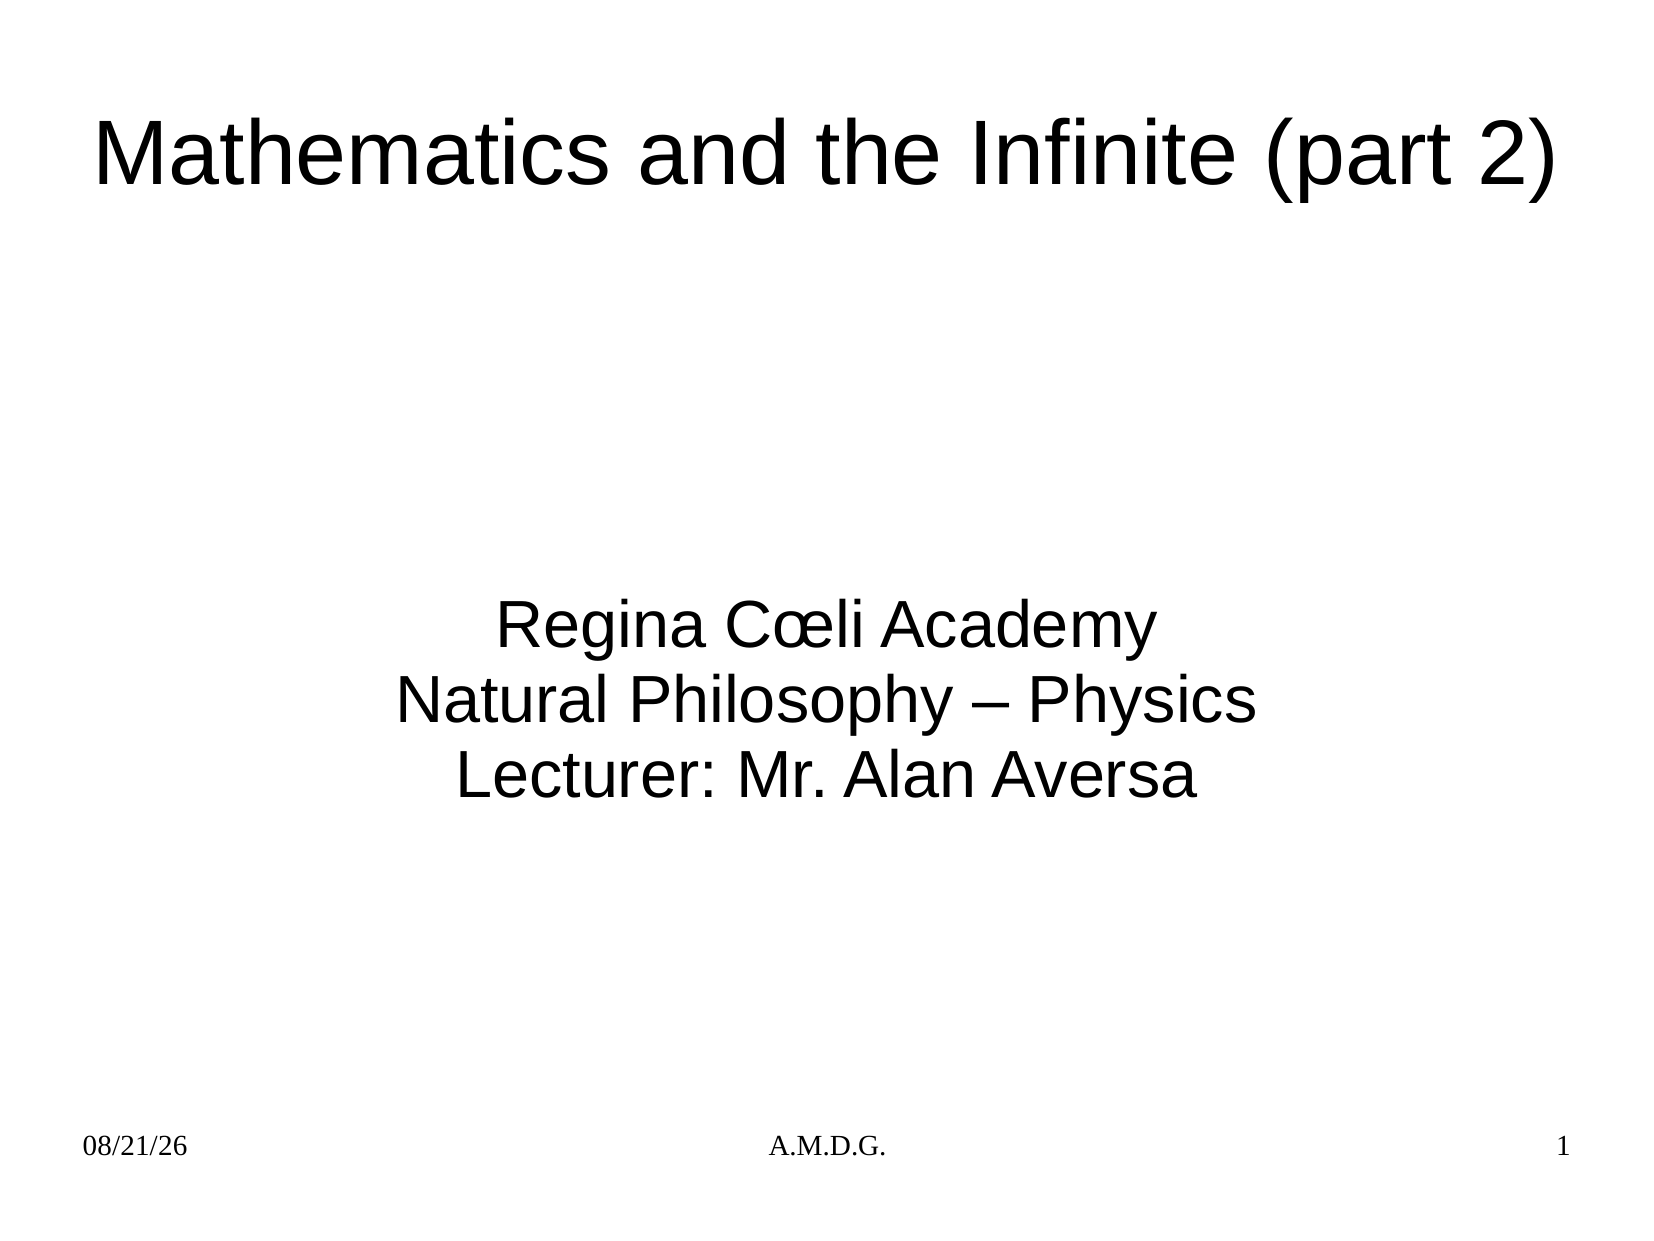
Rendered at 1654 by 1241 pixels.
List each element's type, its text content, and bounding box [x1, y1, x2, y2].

title Mathematics and the Infinite (part 2) [82, 49, 1571, 257]
subtitle Regina Cœli Academy Natural Philosophy – Physics Lecturer: Mr. Alan Aversa [82, 290, 1571, 1109]
